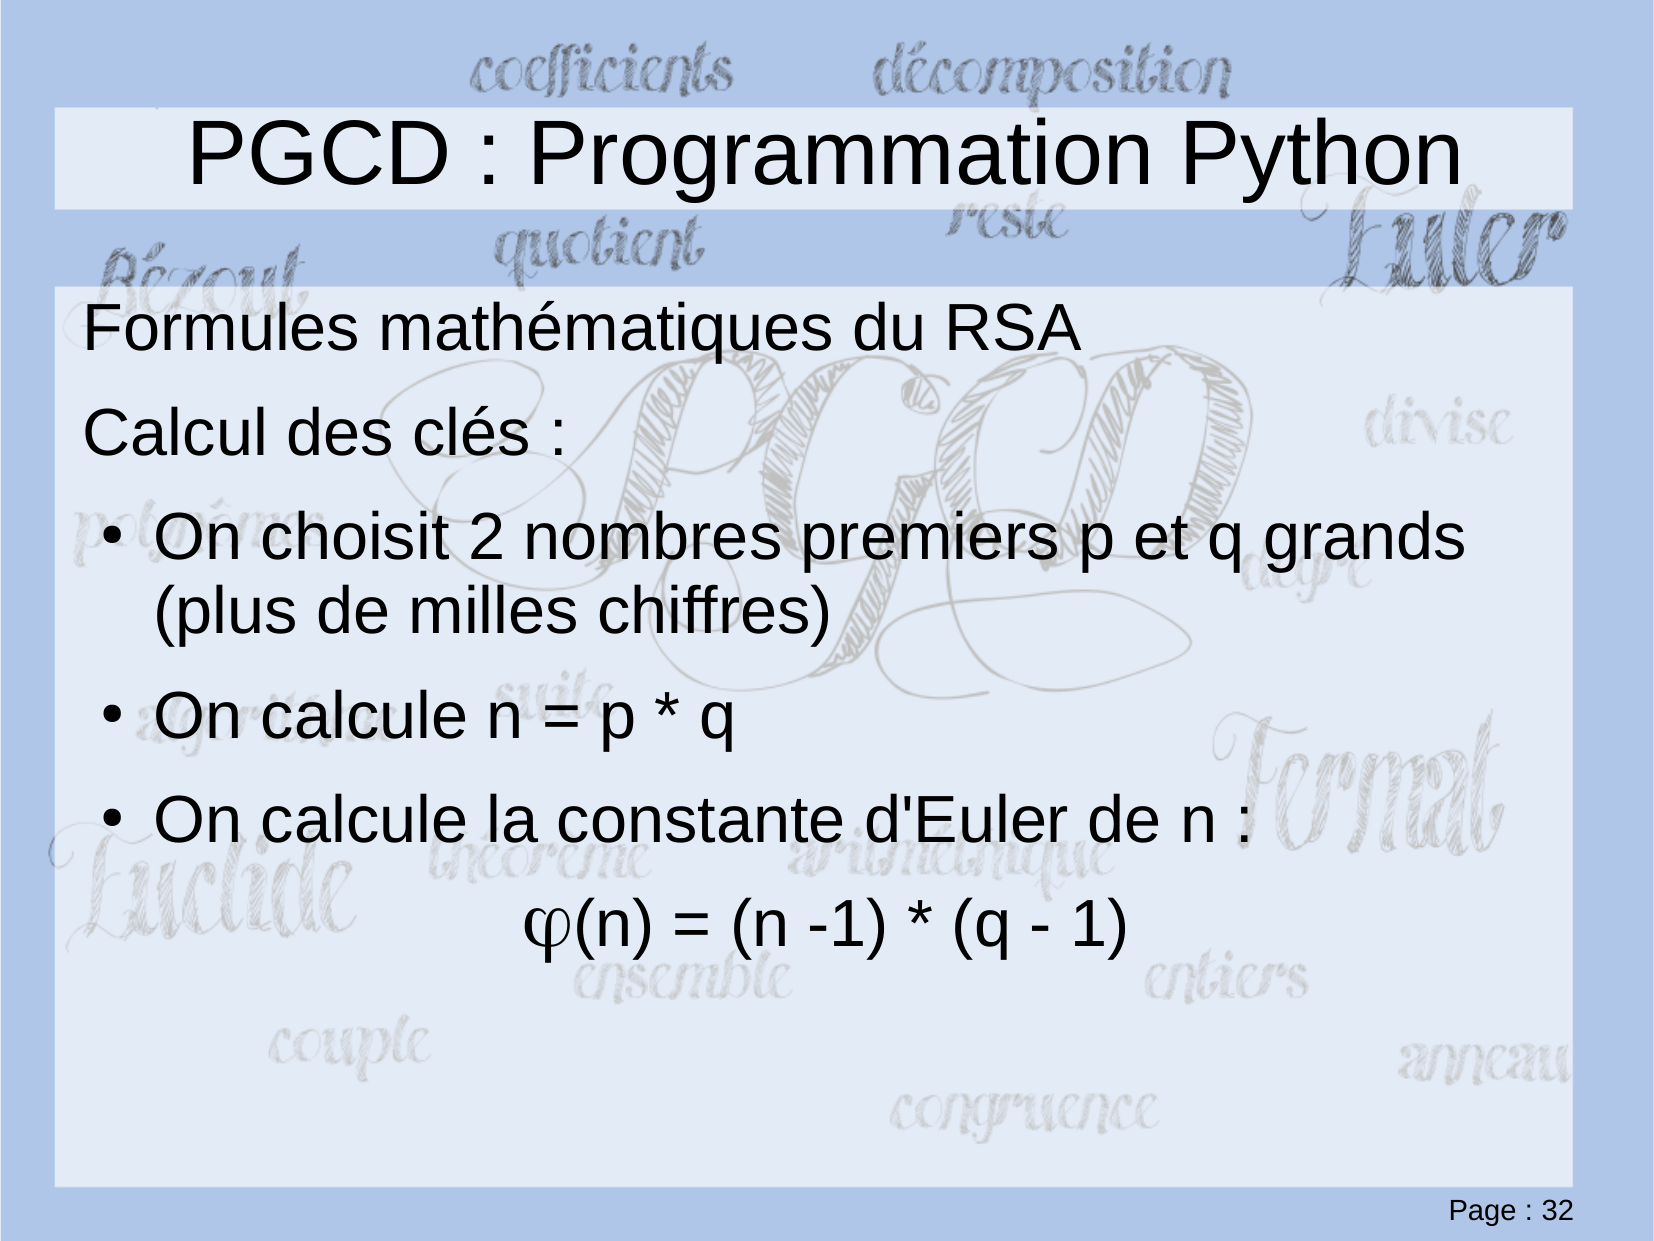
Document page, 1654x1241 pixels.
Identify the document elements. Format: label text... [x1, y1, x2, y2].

list Formules mathématiques du RSA Calcul des clés : On choisit 2 nombres premiers p et q grands (plus de milles chiffres) On calcule n = p * q On calcule la constante d'Euler de n : j(n) = (n -1) * (q - 1) [82, 290, 1571, 1010]
title PGCD : Programmation Python [82, 49, 1571, 257]
picture [0, 0, 1654, 1241]
